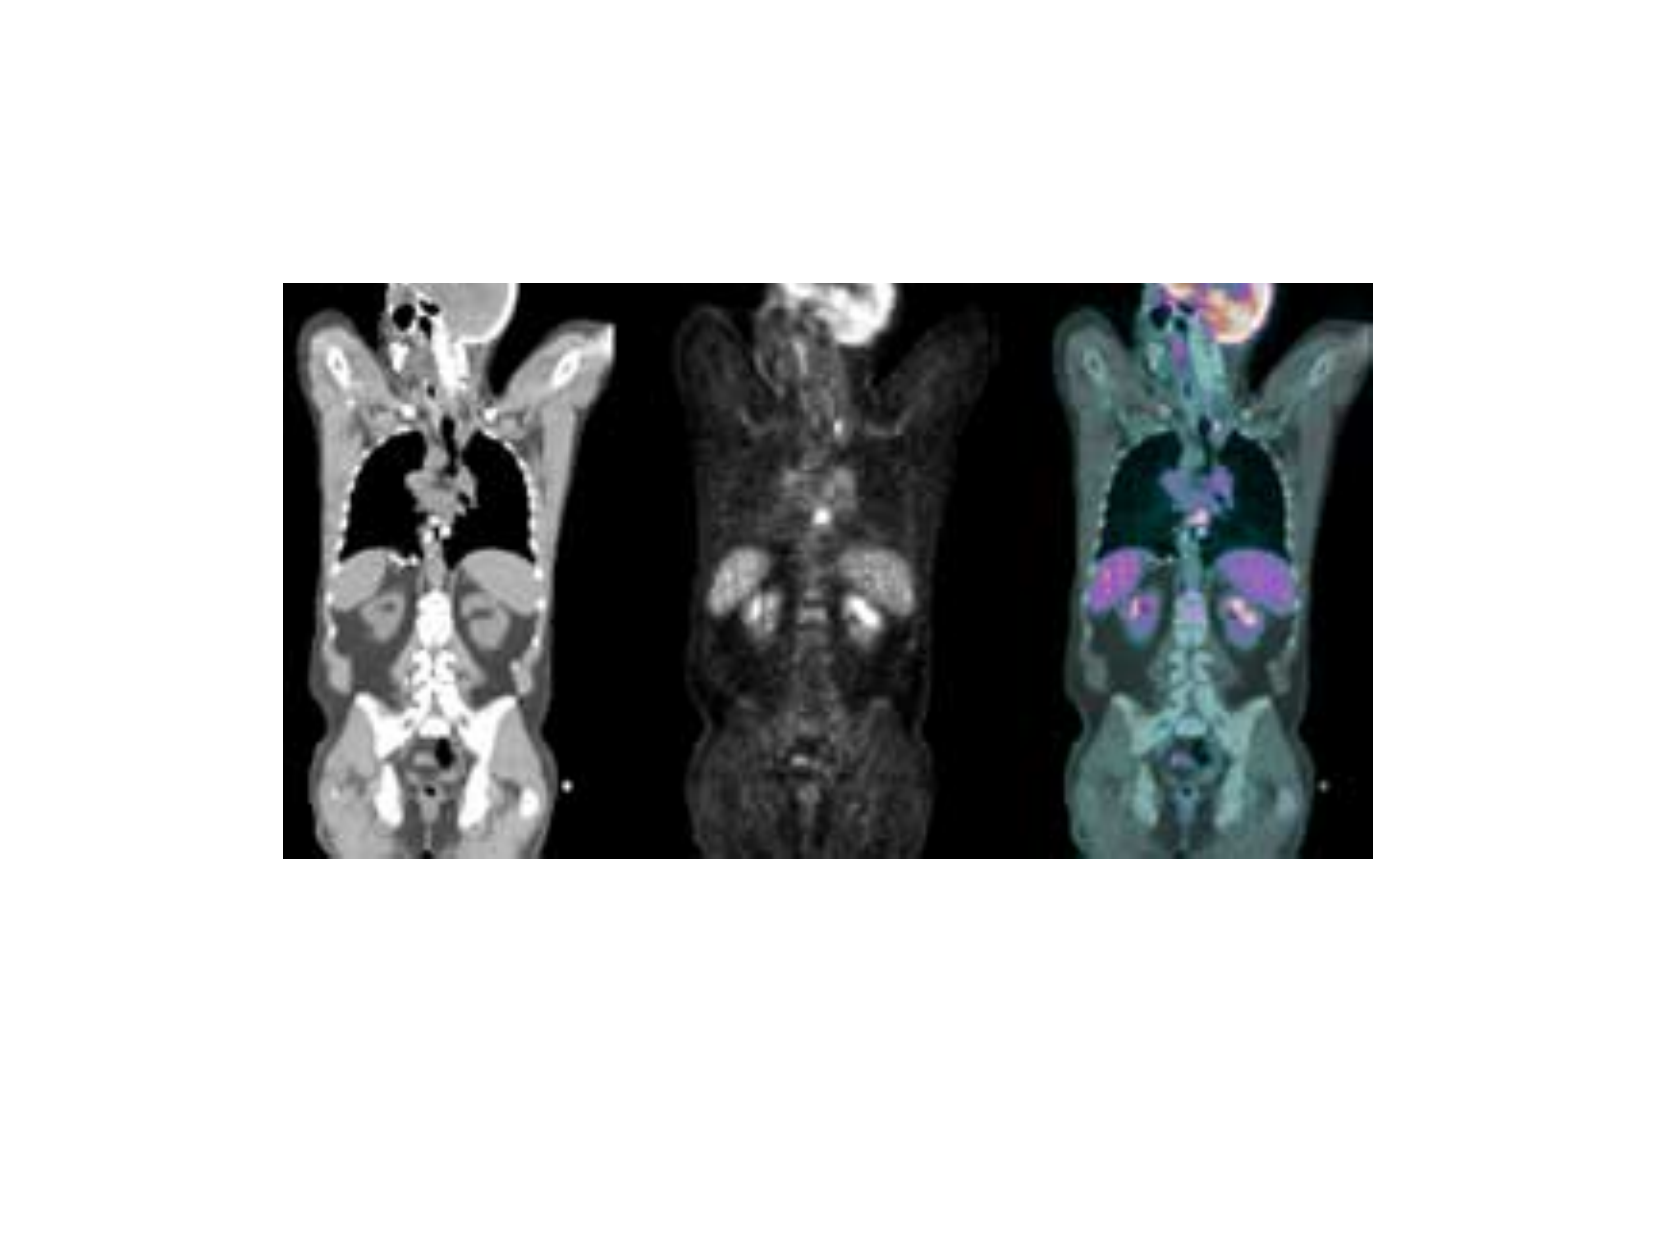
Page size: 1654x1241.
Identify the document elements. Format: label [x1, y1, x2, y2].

picture [283, 283, 1373, 859]
